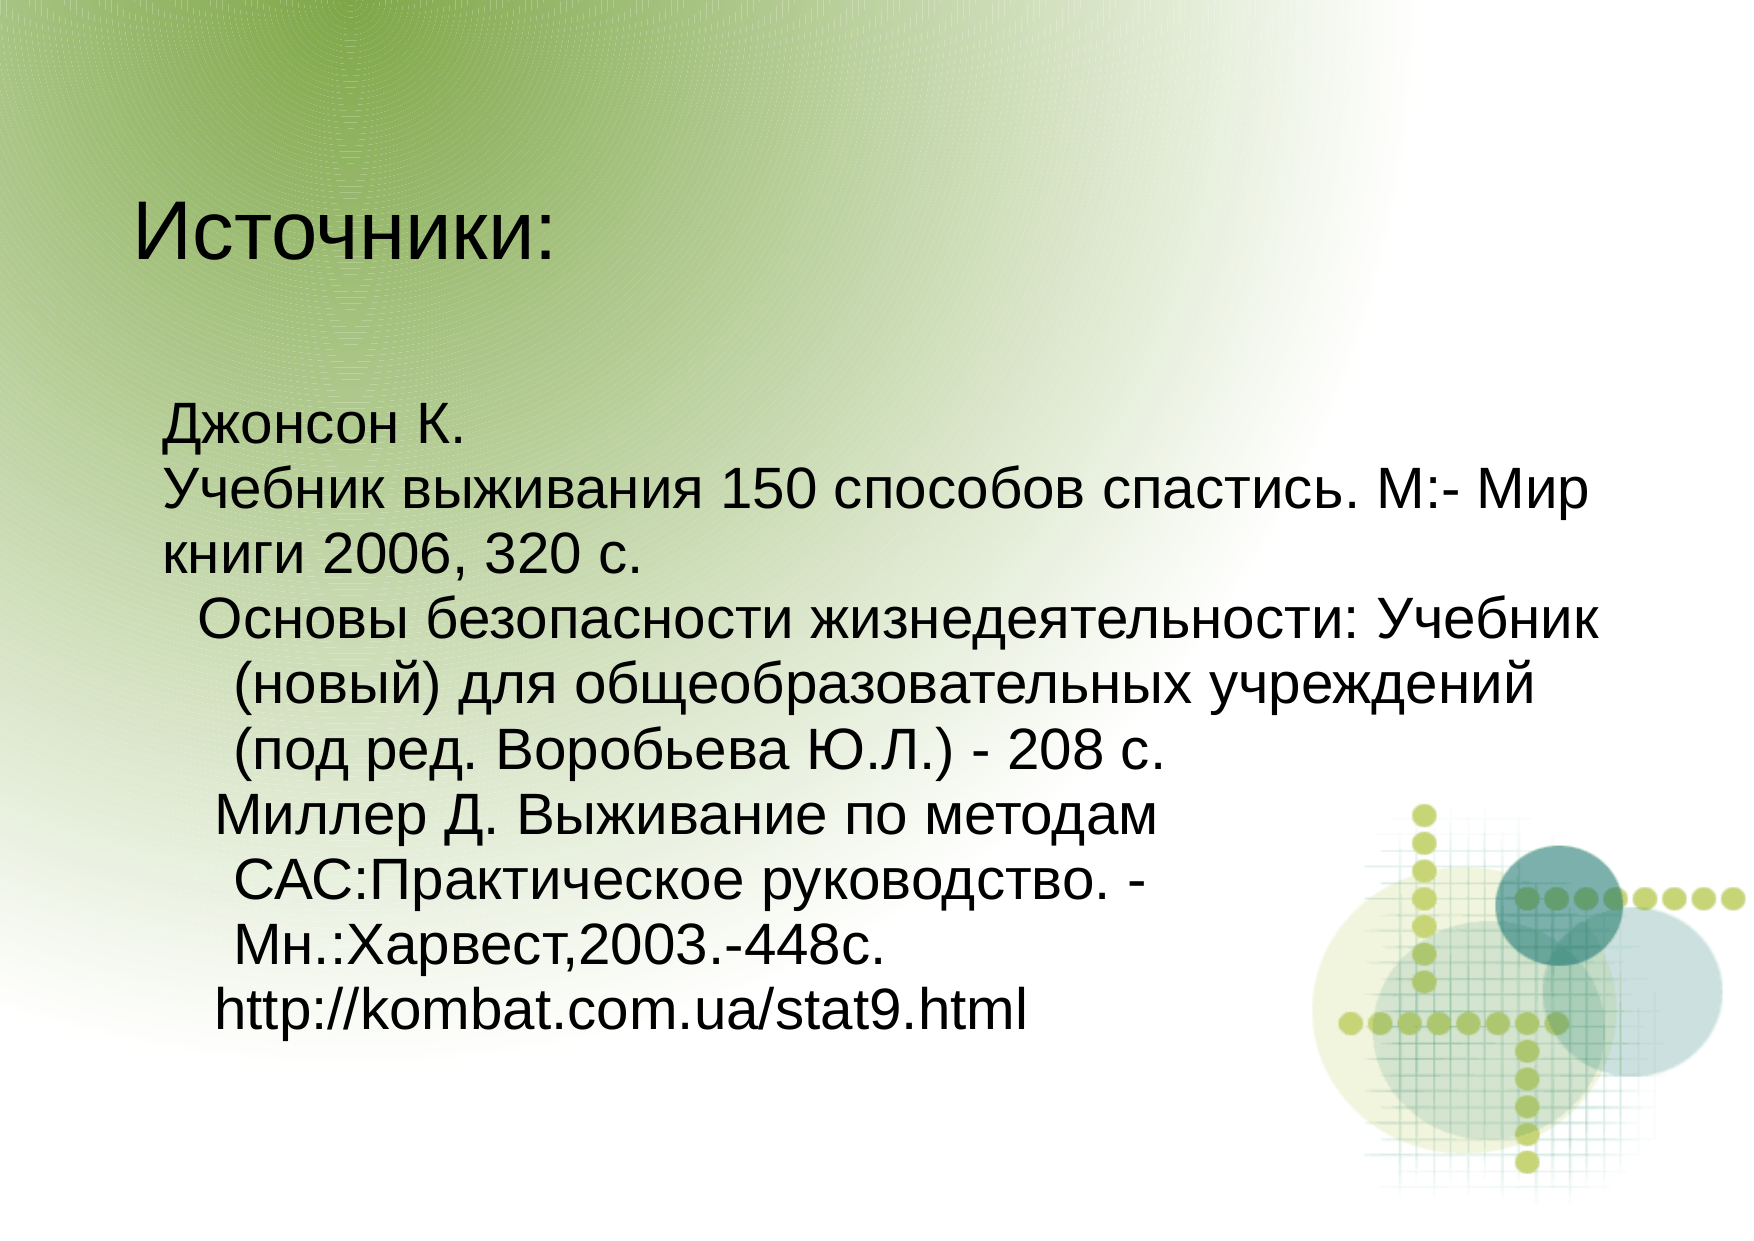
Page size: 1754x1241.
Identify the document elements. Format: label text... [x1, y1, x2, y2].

text_box Джонсон К. Учебник выживания 150 способов спастись. М:- Мир книги 2006, 320 с. Основы безопасности жизнедеятельности: Учебник (новый) для общеобразовательных учреждений (под ред. Воробьева Ю.Л.) - 208 с. Миллер Д. Выживание по методам САС:Практическое руководство. -Мн.:Харвест,2003.-448с. http://kombat.com.ua/stat9.html [147, 383, 1654, 1177]
picture [1298, 792, 1754, 1211]
text_box Источники: [118, 177, 1418, 286]
